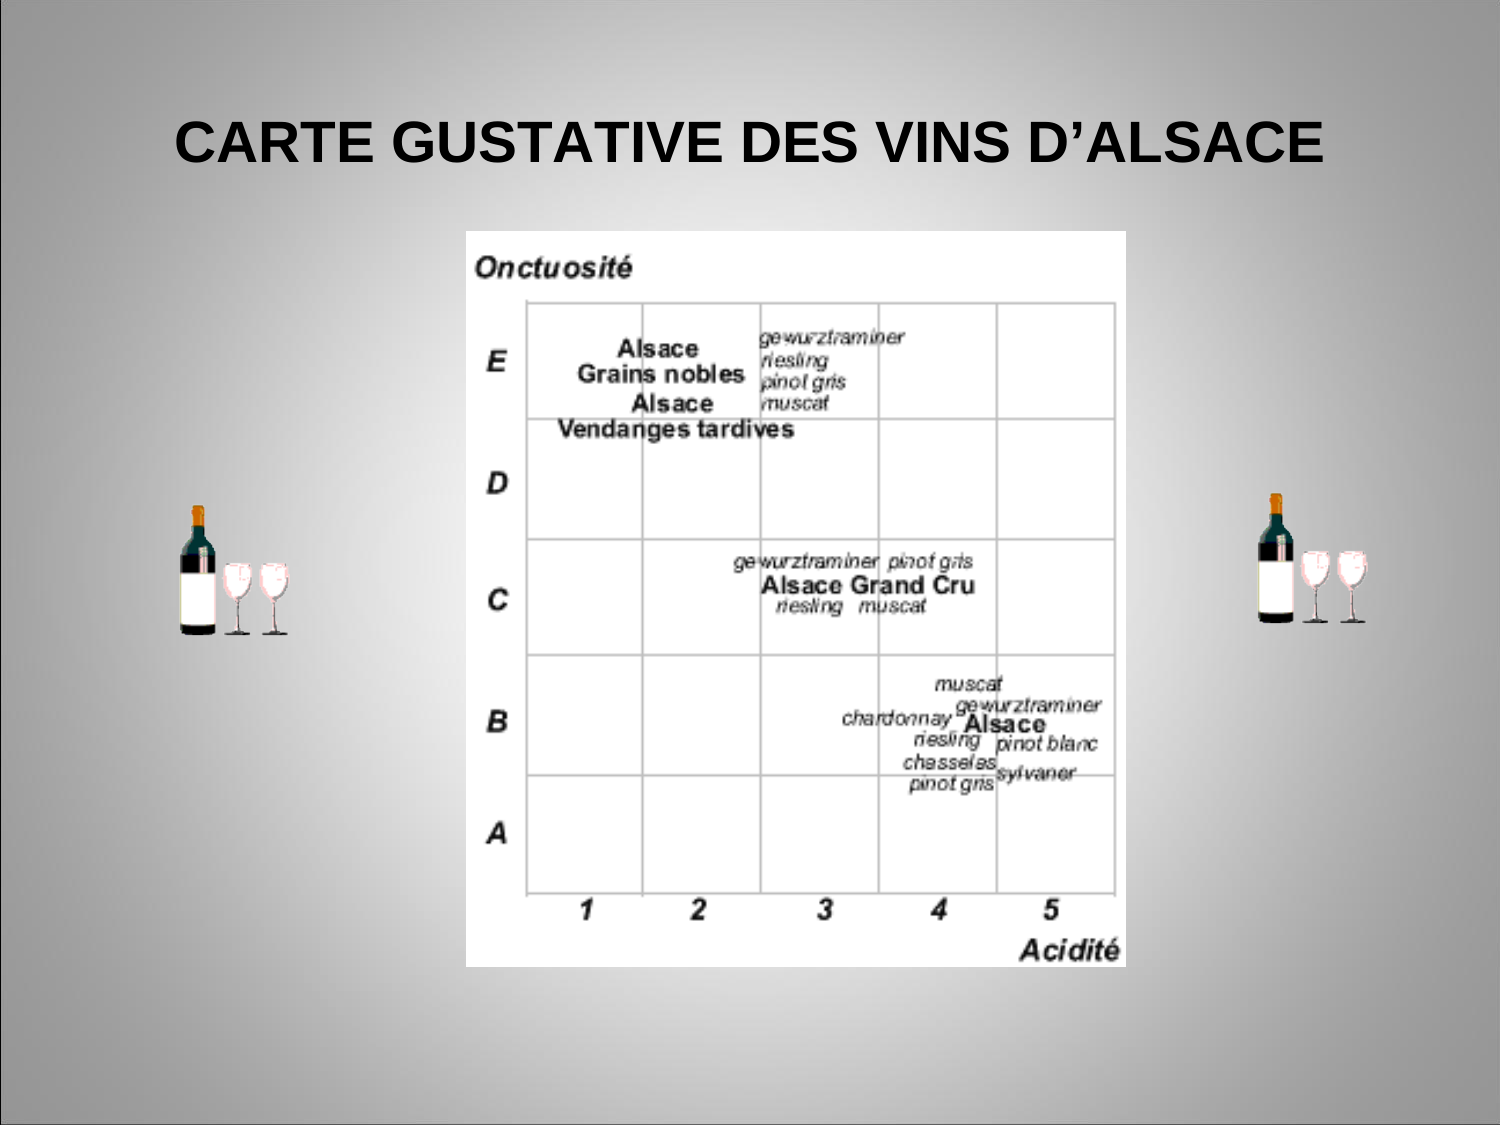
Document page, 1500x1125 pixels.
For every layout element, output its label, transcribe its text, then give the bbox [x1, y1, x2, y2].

text_box CARTE GUSTATIVE DES VINS D’ALSACE [75, 45, 1426, 233]
text_box [466, 233, 1126, 967]
picture [0, 0, 1500, 1125]
